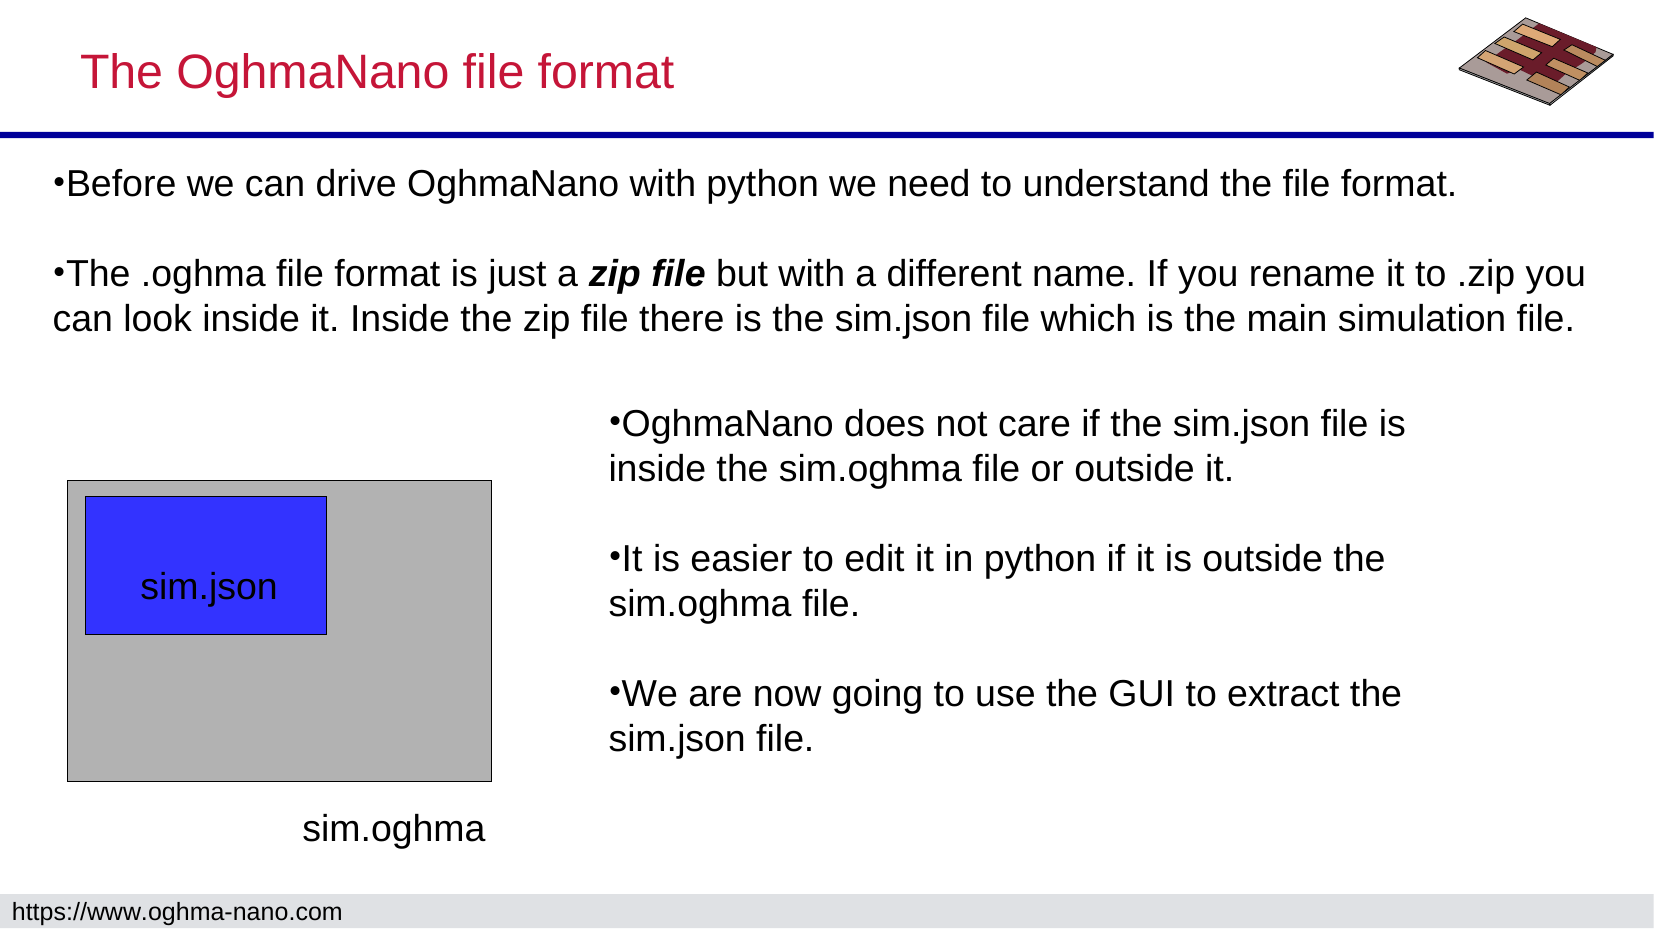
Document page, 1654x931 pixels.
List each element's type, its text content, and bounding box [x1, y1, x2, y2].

text_box Before we can drive OghmaNano with python we need to understand the file format. The .oghma file format is just a zip file but with a different name. If you rename it to .zip you can look inside it. Inside the zip file there is the sim.json file which is the main simulation file. [38, 151, 1613, 931]
text_box sim.json [125, 554, 343, 615]
text_box sim.oghma [287, 796, 505, 857]
text_box OghmaNano does not care if the sim.json file is inside the sim.oghma file or outside it. It is easier to edit it in python if it is outside the sim.oghma file. We are now going to use the GUI to extract the sim.json file. [593, 391, 1512, 766]
text_box [67, 480, 492, 782]
title The OghmaNano file format [65, 28, 1430, 116]
